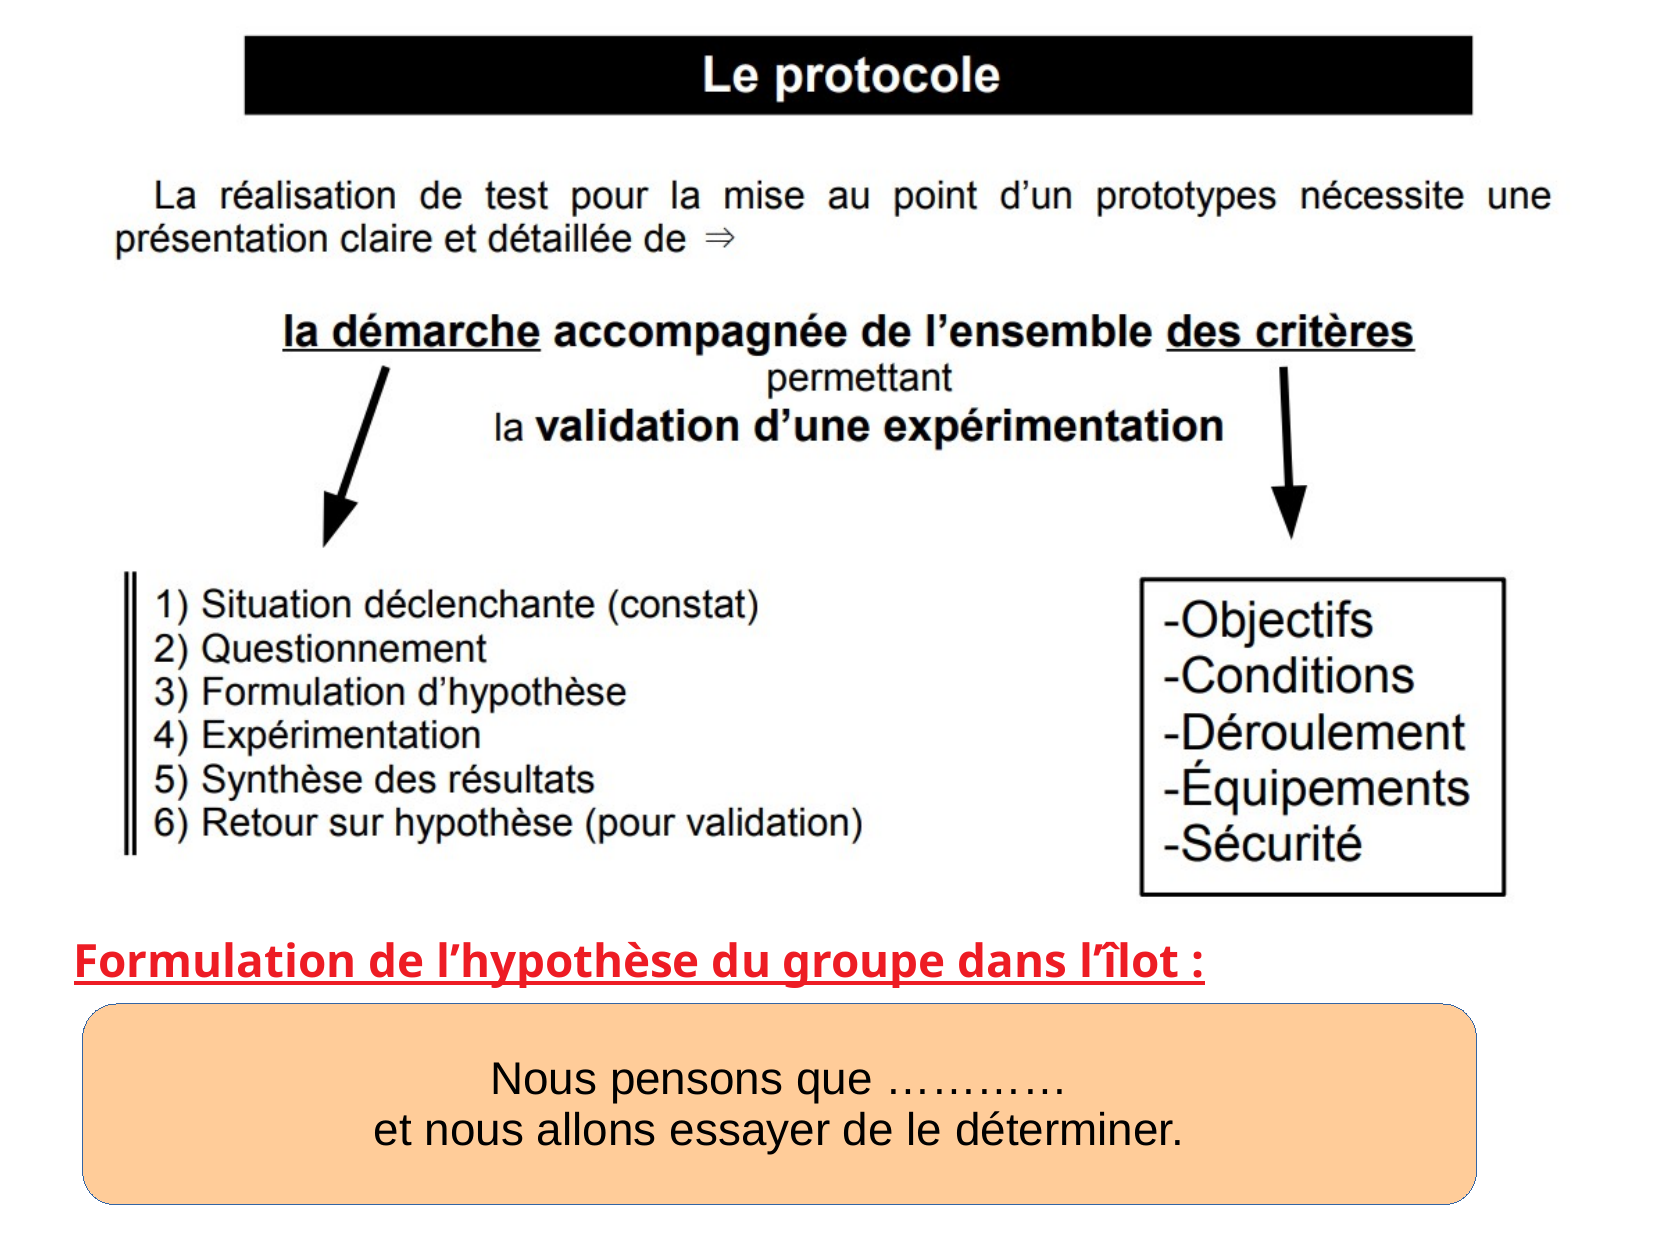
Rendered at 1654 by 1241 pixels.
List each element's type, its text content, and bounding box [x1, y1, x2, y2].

text_box Formulation de l’hypothèse du groupe dans l’îlot : [59, 921, 1595, 1001]
picture [59, 14, 1585, 921]
text_box Nous pensons que ………… et nous allons essayer de le déterminer. [82, 1003, 1477, 1205]
